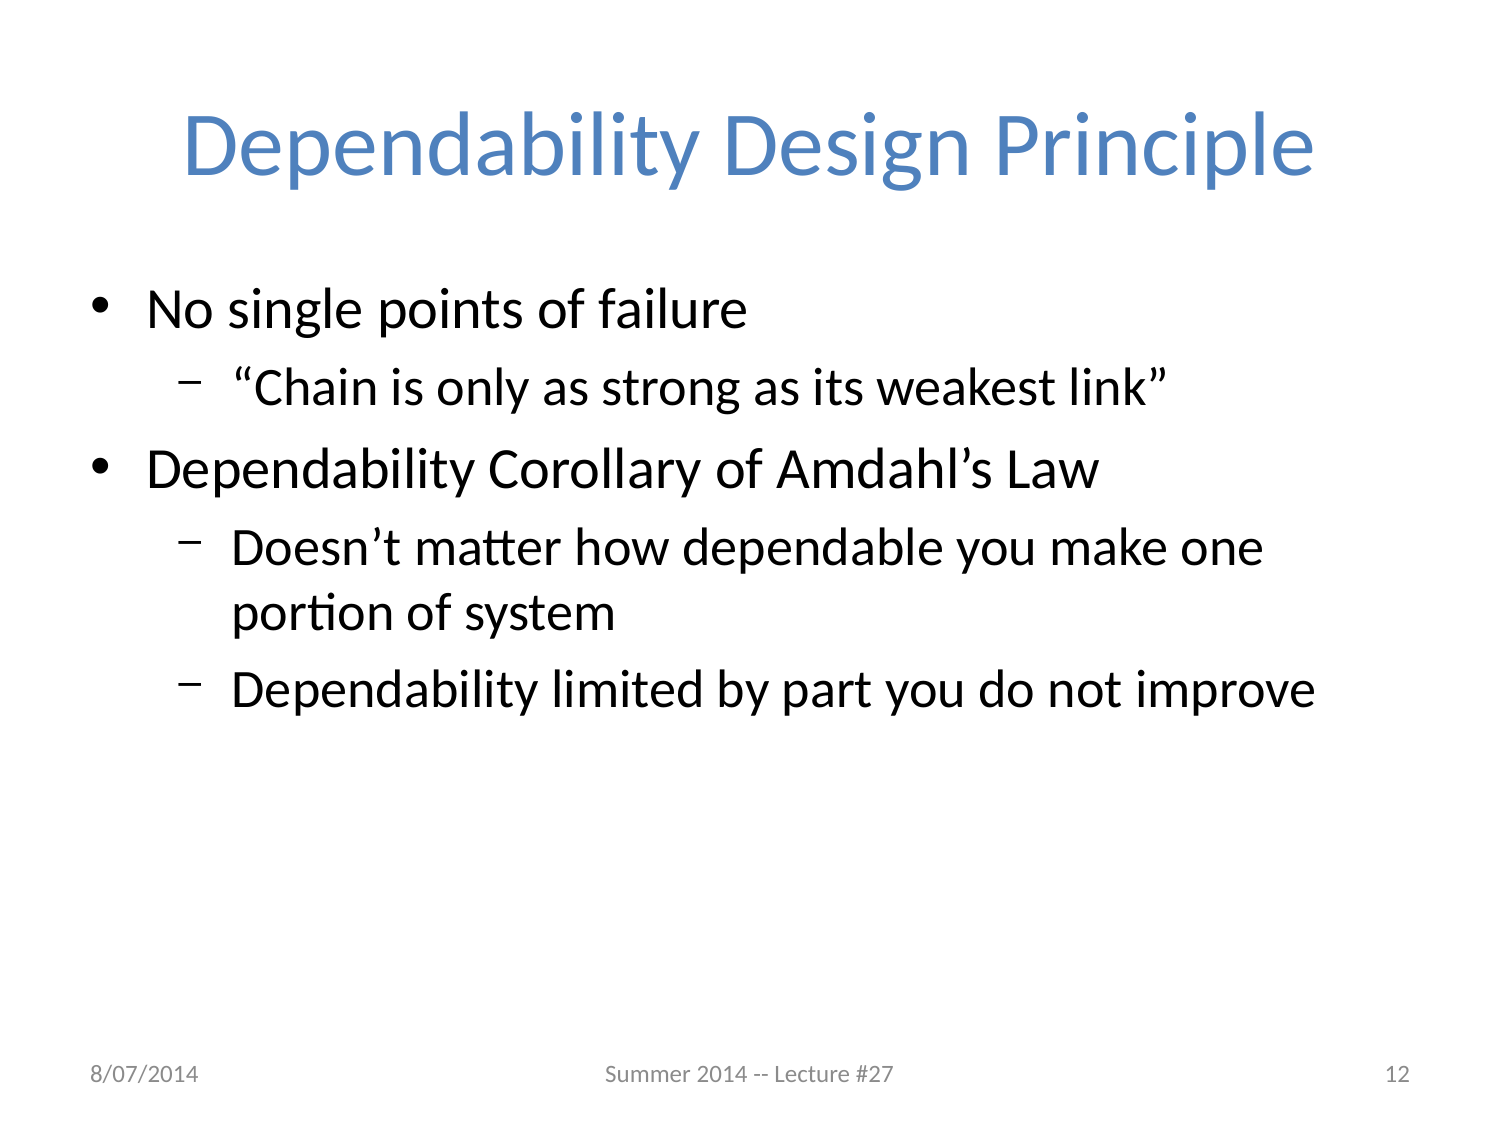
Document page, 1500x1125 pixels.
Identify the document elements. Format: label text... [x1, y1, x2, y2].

title Dependability Design Principle [75, 45, 1425, 233]
slide_number 8/07/2014 [75, 1042, 425, 1103]
slide_number <number> [1074, 1042, 1425, 1103]
list No single points of failure “Chain is only as strong as its weakest link” Dependability Corollary of Amdahl’s Law Doesn’t matter how dependable you make one portion of system Dependability limited by part you do not improve [75, 262, 1425, 1005]
footer Summer 2014 -- Lecture #27 [512, 1042, 988, 1103]
